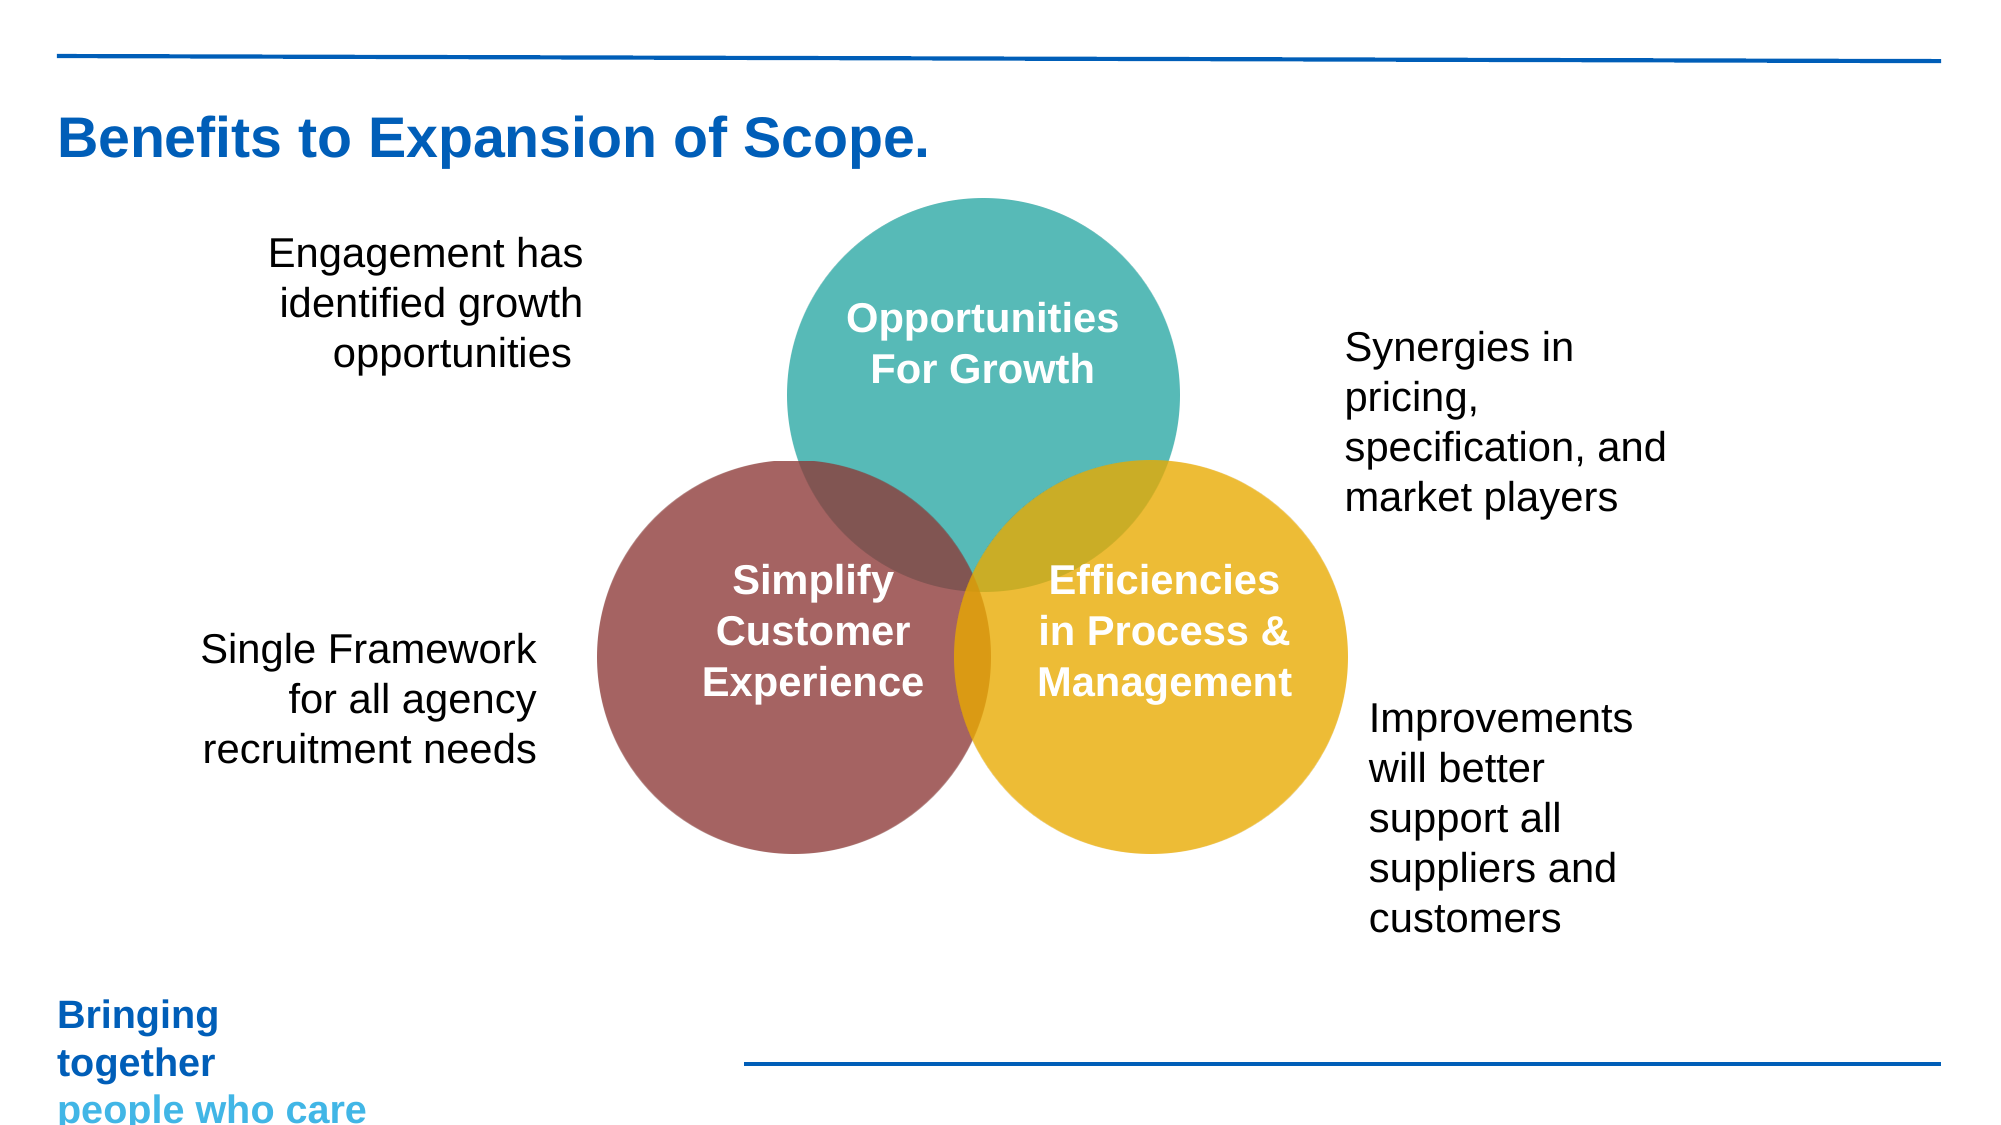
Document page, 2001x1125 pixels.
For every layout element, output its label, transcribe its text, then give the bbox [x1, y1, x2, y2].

title Benefits to Expansion of Scope. [56, 90, 1836, 194]
text_box Synergies in pricing, specification, and market players [1329, 304, 1723, 537]
text_box Opportunities For Growth [828, 274, 1139, 408]
text_box Single Framework for all agency recruitment needs [185, 607, 579, 790]
text_box Improvements will better support all suppliers and customers [1353, 676, 1654, 959]
text_box Efficiencies in Process & Management [1010, 536, 1321, 721]
picture [597, 198, 1348, 854]
text_box Bringing together people who care [56, 989, 382, 1125]
text_box Engagement has identified growth opportunities [252, 211, 772, 394]
text_box Simplify Customer Experience [658, 536, 969, 721]
